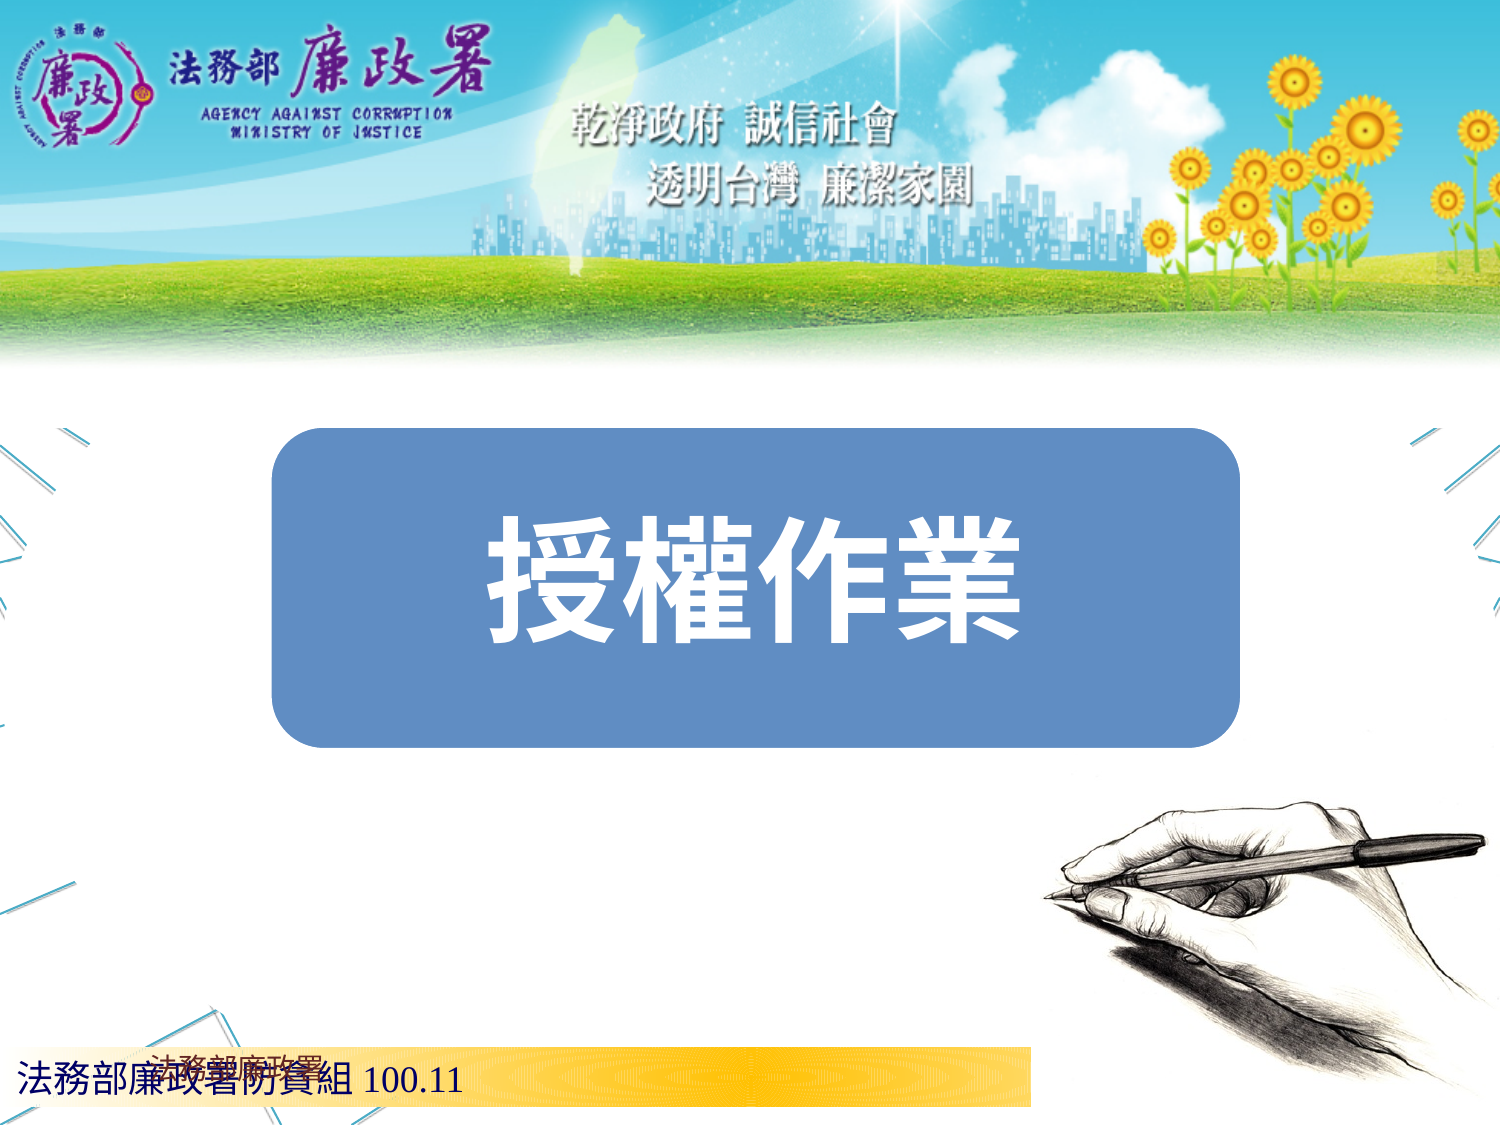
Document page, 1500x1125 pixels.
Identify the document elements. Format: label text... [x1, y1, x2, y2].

picture [1031, 714, 1500, 1125]
text_box 授權作業 [269, 425, 1243, 751]
text_box 法務部廉政署 [0, 1042, 475, 1103]
